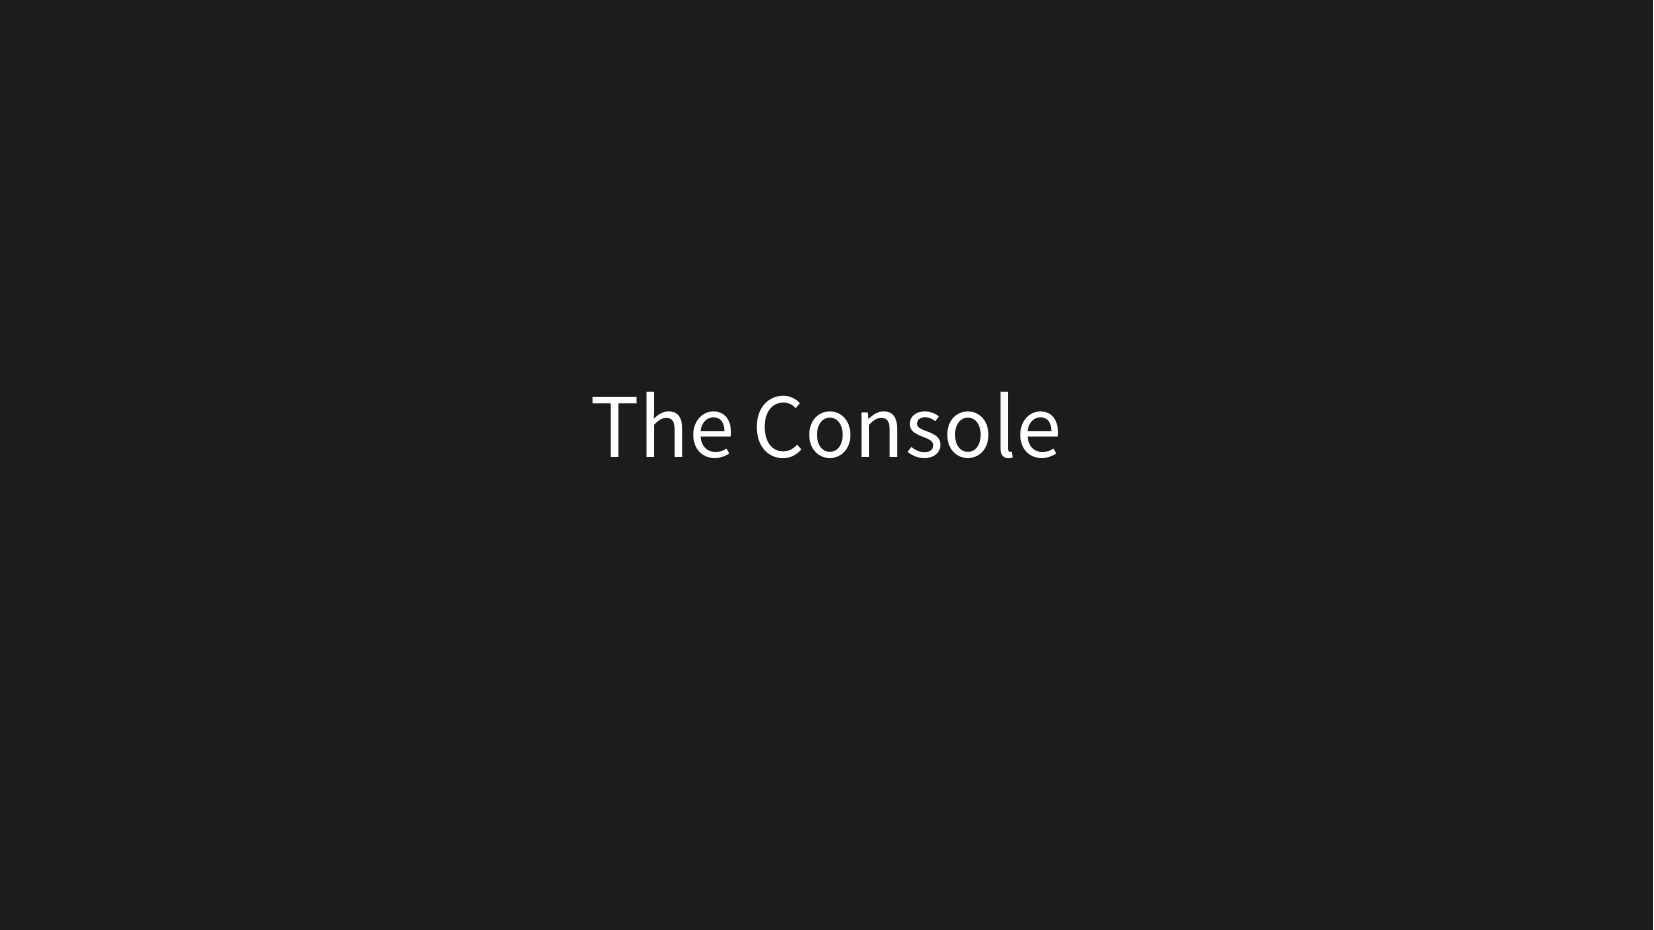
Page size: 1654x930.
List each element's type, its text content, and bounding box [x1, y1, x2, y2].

title The Console [0, 309, 1653, 540]
